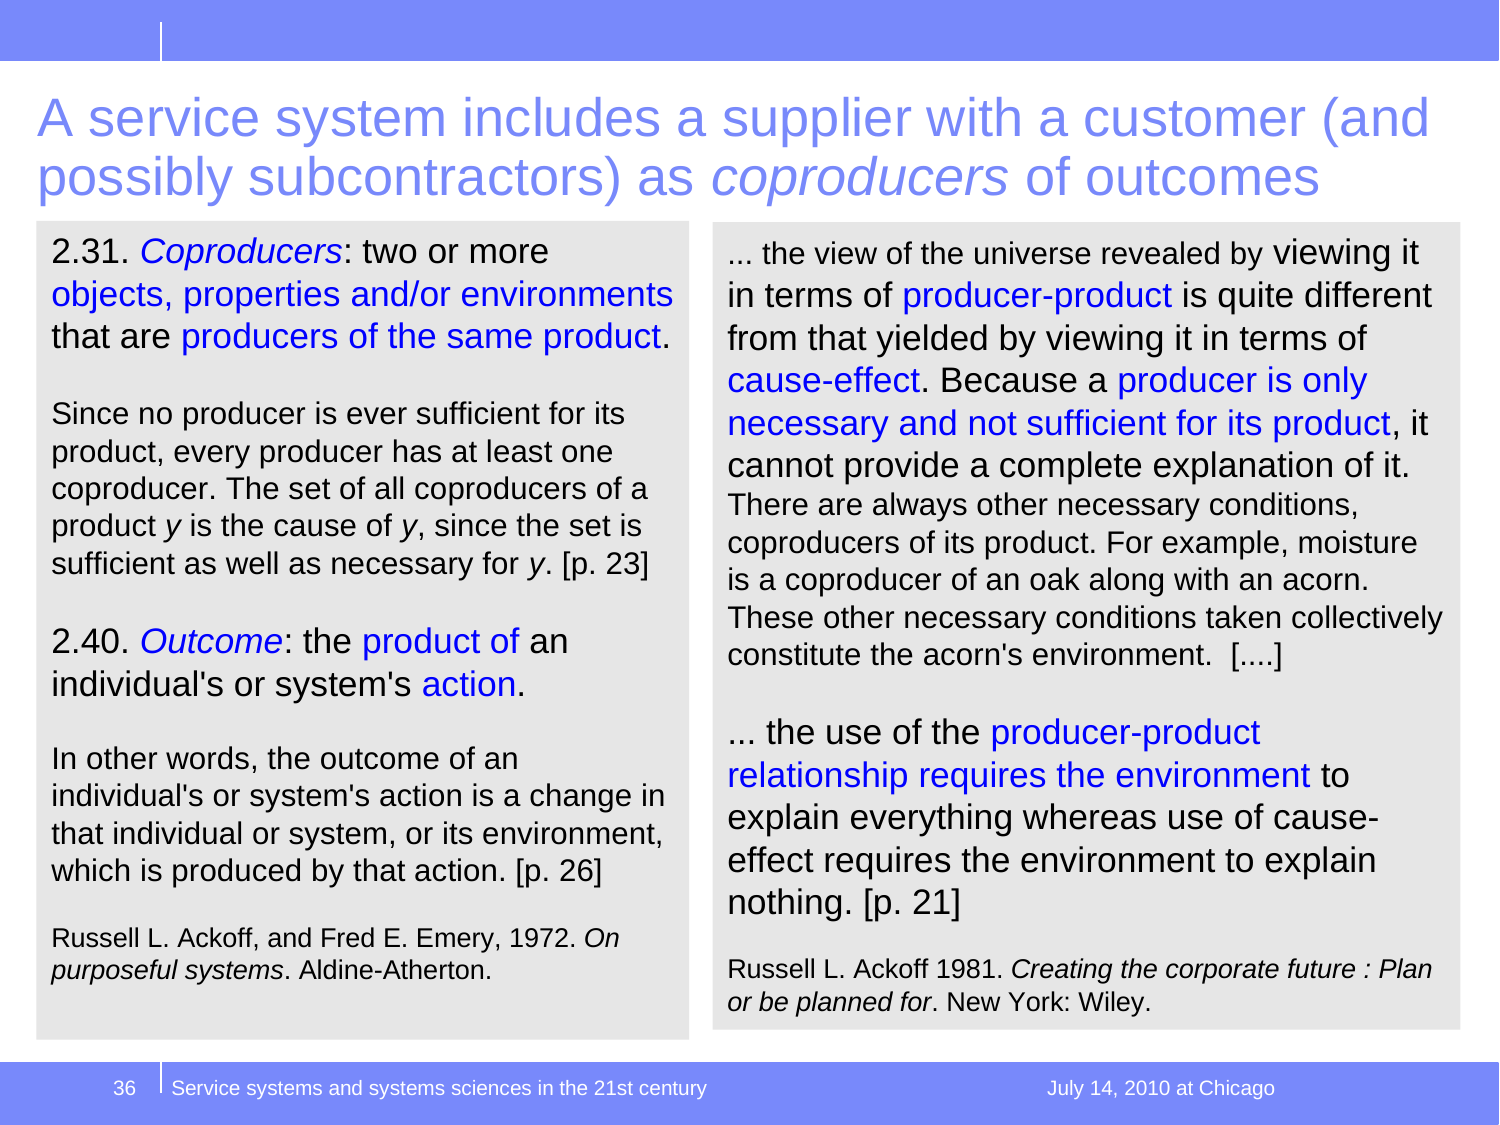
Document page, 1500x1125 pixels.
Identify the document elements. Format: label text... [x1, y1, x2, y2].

title A service system includes a supplier with a customer (and possibly subcontractors) as coproducers of outcomes [37, 90, 1463, 207]
text_box ... the view of the universe revealed by viewing it in terms of producer-product is quite different from that yielded by viewing it in terms of cause-effect. Because a producer is only necessary and not sufficient for its product, it cannot provide a complete explanation of it. There are always other necessary conditions, coproducers of its product. For example, moisture is a coproducer of an oak along with an acorn. These other necessary conditions taken collectively constitute the acorn's environment. [....] ... the use of the producer-product relationship requires the environment to explain everything whereas use of cause-effect requires the environment to explain nothing. [p. 21] Russell L. Ackoff 1981. Creating the corporate future : Plan or be planned for. New York: Wiley. [712, 222, 1461, 1030]
text_box 2.31. Coproducers: two or more objects, properties and/or environments that are producers of the same product. Since no producer is ever sufficient for its product, every producer has at least one coproducer. The set of all coproducers of a product y is the cause of y, since the set is sufficient as well as necessary for y. [p. 23] 2.40. Outcome: the product of an individual's or system's action. In other words, the outcome of an individual's or system's action is a change in that individual or system, or its environment, which is produced by that action. [p. 26] Russell L. Ackoff, and Fred E. Emery, 1972. On purposeful systems. Aldine-Atherton. [36, 220, 690, 1040]
